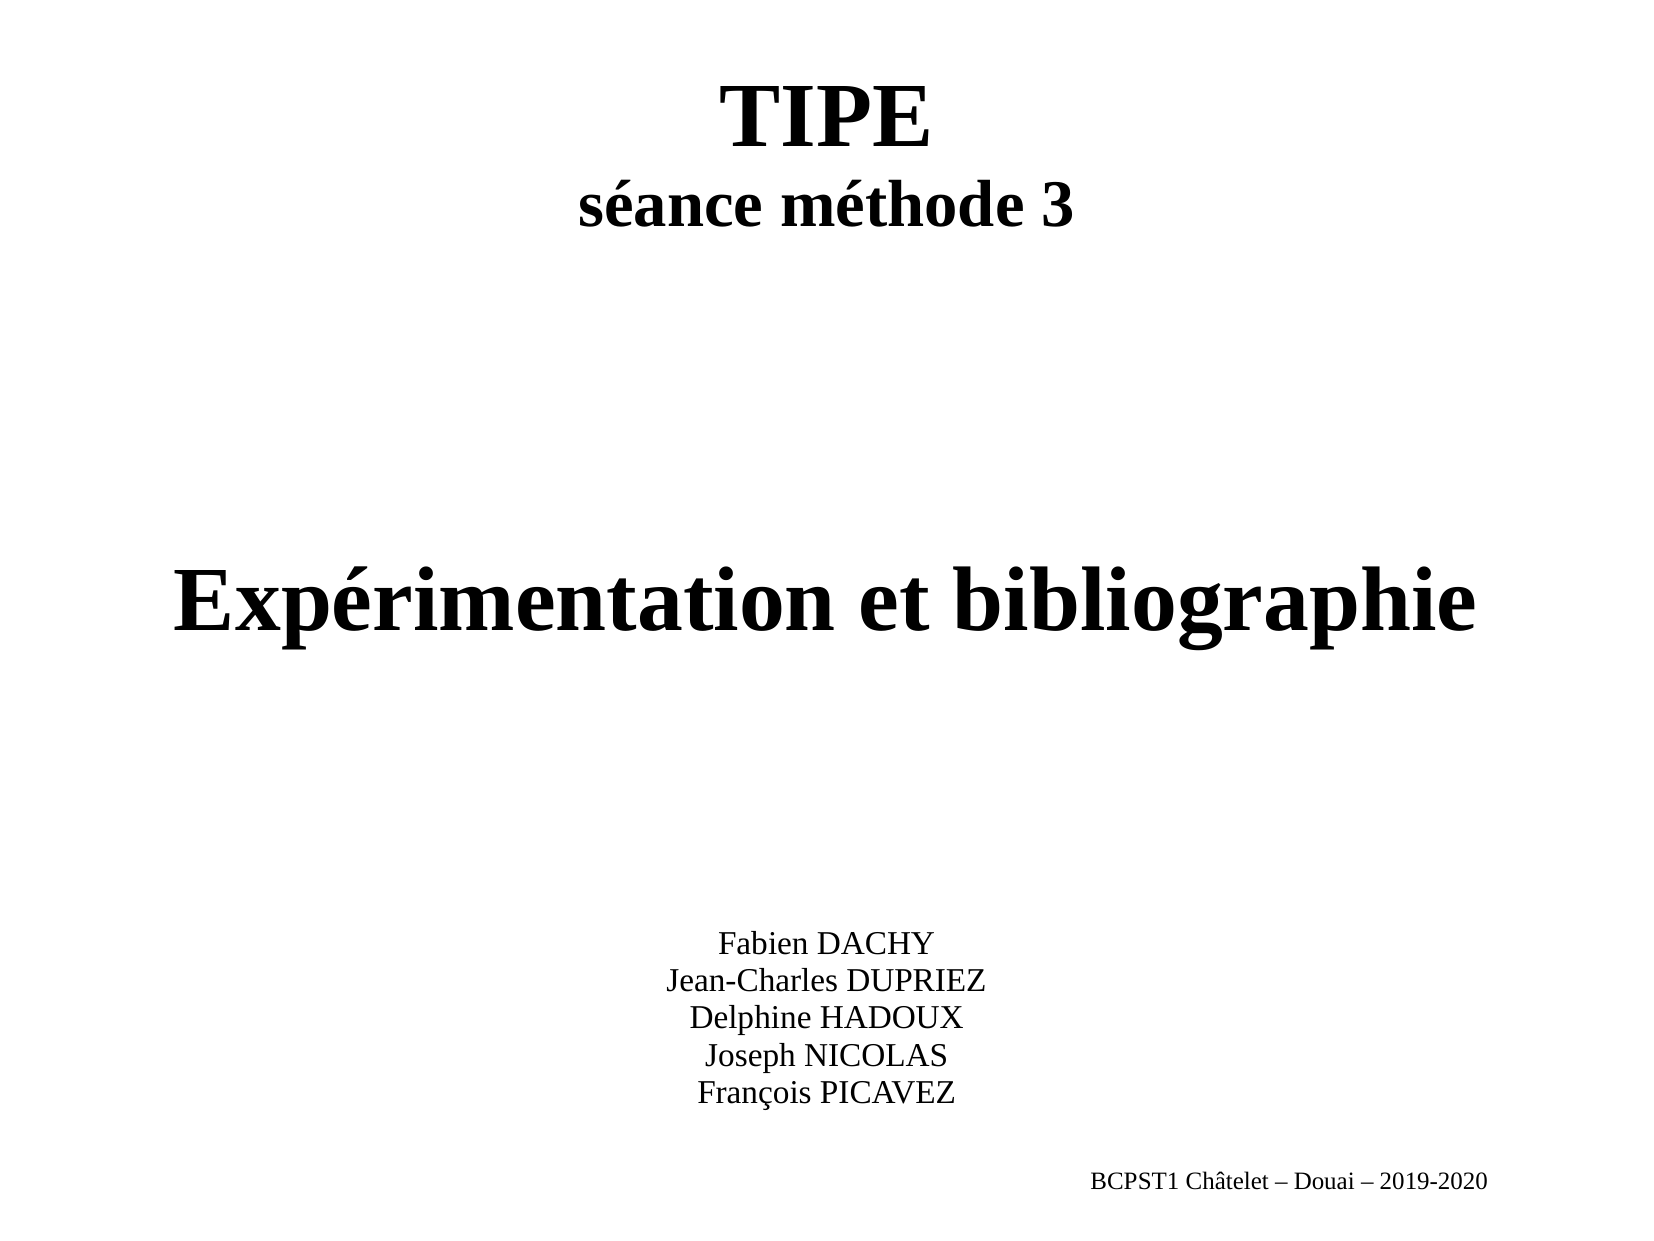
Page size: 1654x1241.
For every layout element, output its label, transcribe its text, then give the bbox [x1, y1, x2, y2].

text_box Expérimentation et bibliographie [82, 425, 1571, 774]
subtitle Fabien DACHY Jean-Charles DUPRIEZ Delphine HADOUX Joseph NICOLAS François PICAVEZ [82, 925, 1571, 1148]
title TIPE séance méthode 3 [82, 49, 1571, 257]
text_box BCPST1 Châtelet – Douai – 2019-2020 [1090, 1138, 1634, 1241]
